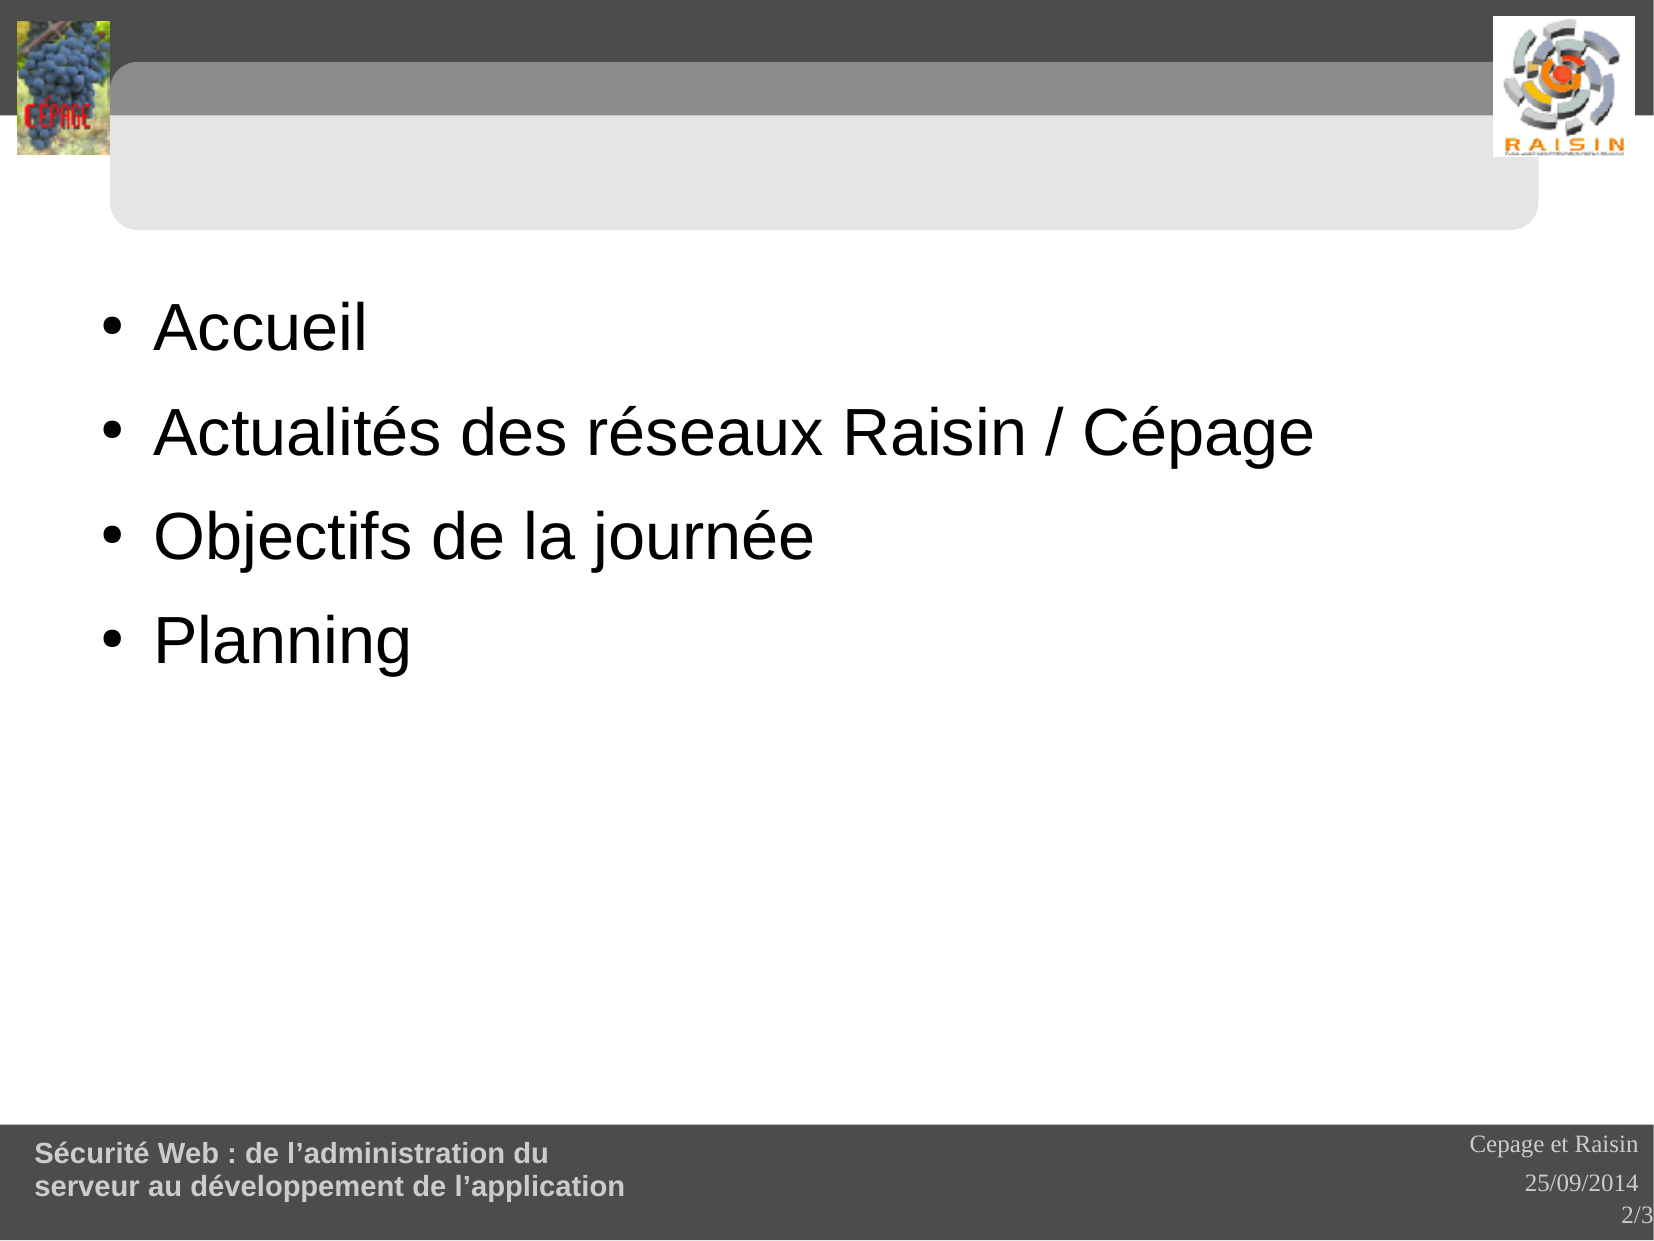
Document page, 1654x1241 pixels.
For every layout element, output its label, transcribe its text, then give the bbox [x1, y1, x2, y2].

picture [1493, 16, 1635, 157]
picture [17, 21, 110, 155]
list Accueil Actualités des réseaux Raisin / Cépage Objectifs de la journée Planning [82, 290, 1571, 1010]
